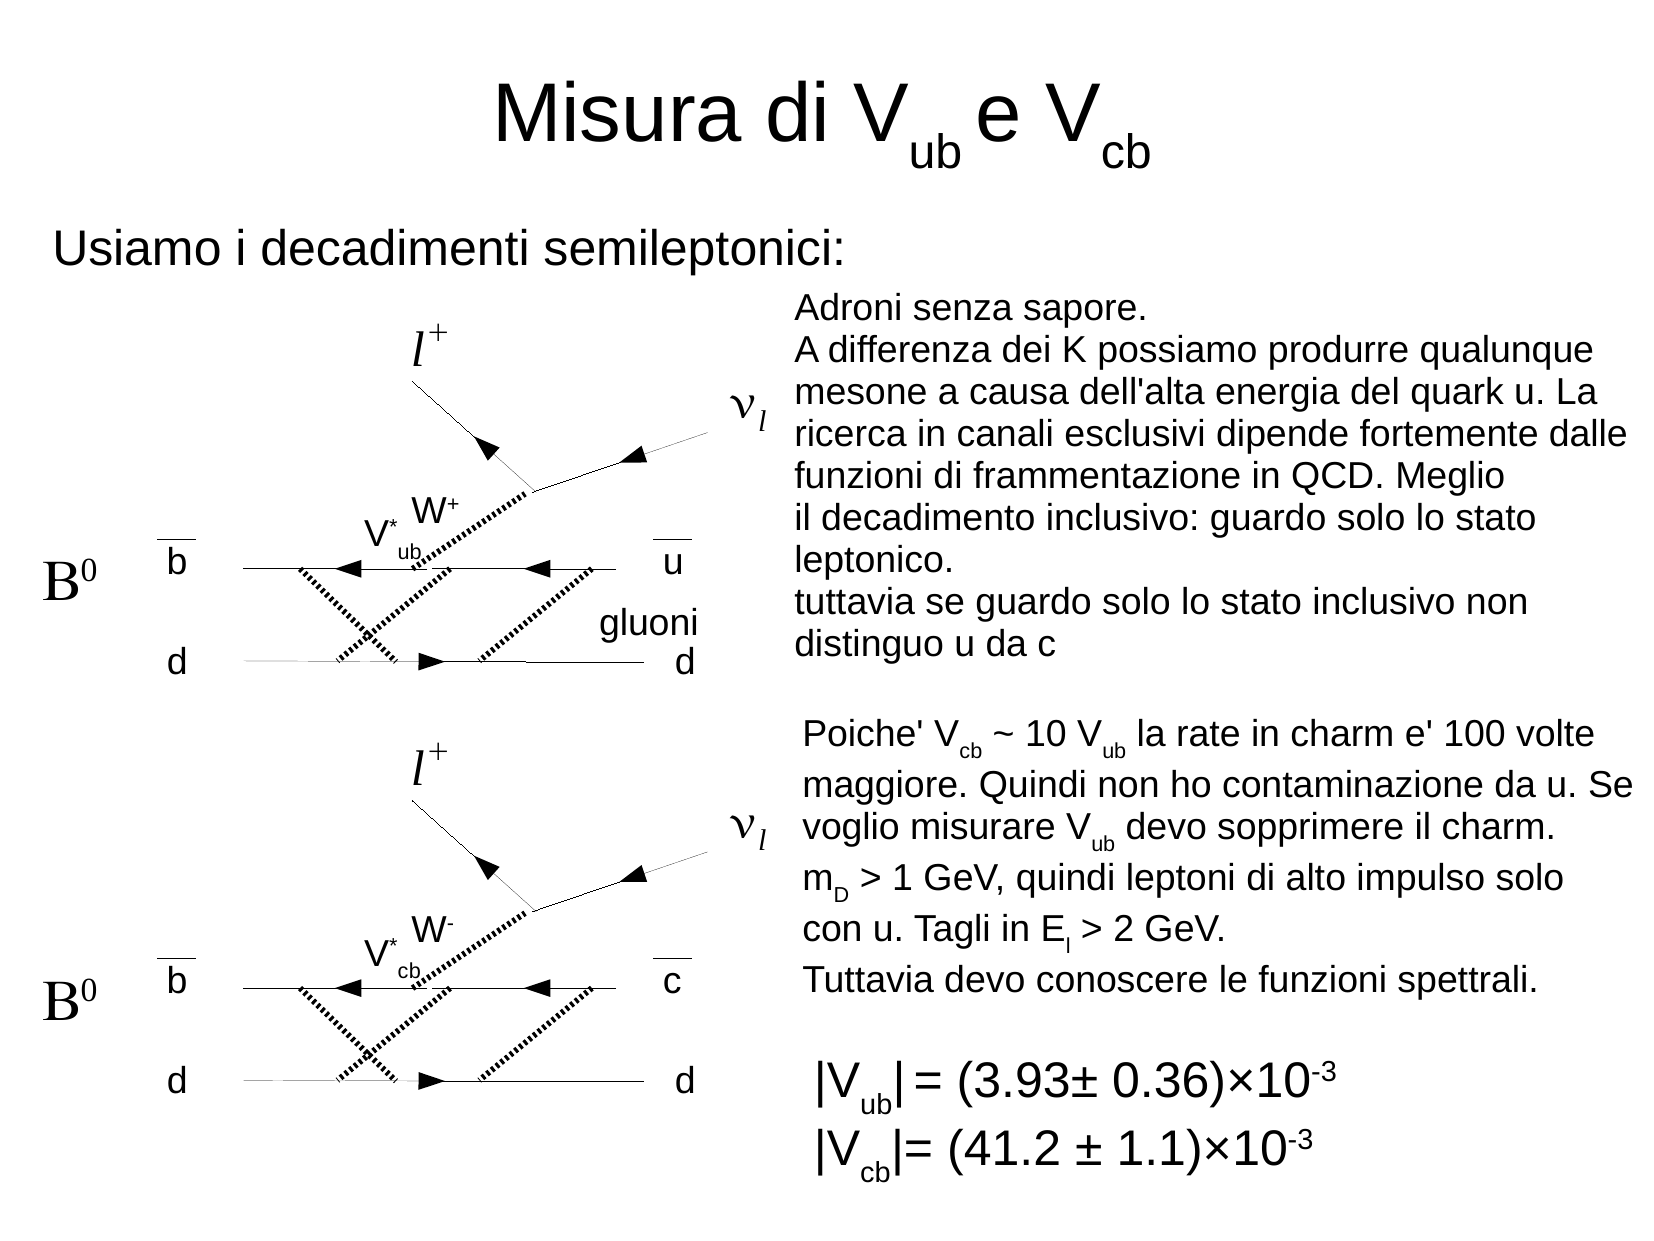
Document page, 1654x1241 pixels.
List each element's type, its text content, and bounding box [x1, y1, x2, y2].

text_box b [151, 952, 265, 1010]
text_box d [152, 1052, 265, 1110]
text_box Adroni senza sapore. A differenza dei K possiamo produrre qualunque mesone a causa dell'alta energia del quark u. La ricerca in canali esclusivi dipende fortemente dalle funzioni di frammentazione in QCD. Meglio il decadimento inclusivo: guardo solo lo stato leptonico. tuttavia se guardo solo lo stato inclusivo non distinguo u da c [779, 279, 1654, 672]
chart [717, 794, 780, 858]
text_box Usiamo i decadimenti semileptonici: [37, 213, 1501, 284]
chart [398, 316, 464, 379]
text_box d [659, 1052, 773, 1110]
text_box W+ [396, 481, 510, 539]
text_box B0 [26, 550, 165, 642]
text_box d [659, 633, 773, 691]
text_box c [648, 952, 761, 1010]
text_box Misura di Vub e Vcb [477, 58, 1378, 187]
text_box gluoni [584, 594, 779, 652]
chart [717, 375, 779, 438]
text_box d [152, 633, 265, 691]
text_box B0 [26, 970, 165, 1062]
chart [398, 735, 464, 798]
text_box |Vub| = (3.93± 0.36)×10-3 |Vcb|= (41.2 ± 1.1)×10-3 [799, 1045, 1455, 1196]
text_box V*ub [349, 505, 462, 572]
text_box V*cb [349, 924, 462, 991]
text_box b [151, 532, 265, 590]
text_box u [648, 532, 761, 590]
text_box W- [396, 901, 510, 959]
text_box Poiche' Vcb ~ 10 Vub la rate in charm e' 100 volte maggiore. Quindi non ho contaminazione da u. Se voglio misurare Vub devo sopprimere il charm. mD > 1 GeV, quindi leptoni di alto impulso solo con u. Tagli in El > 2 GeV. Tuttavia devo conoscere le funzioni spettrali. [787, 704, 1651, 1008]
